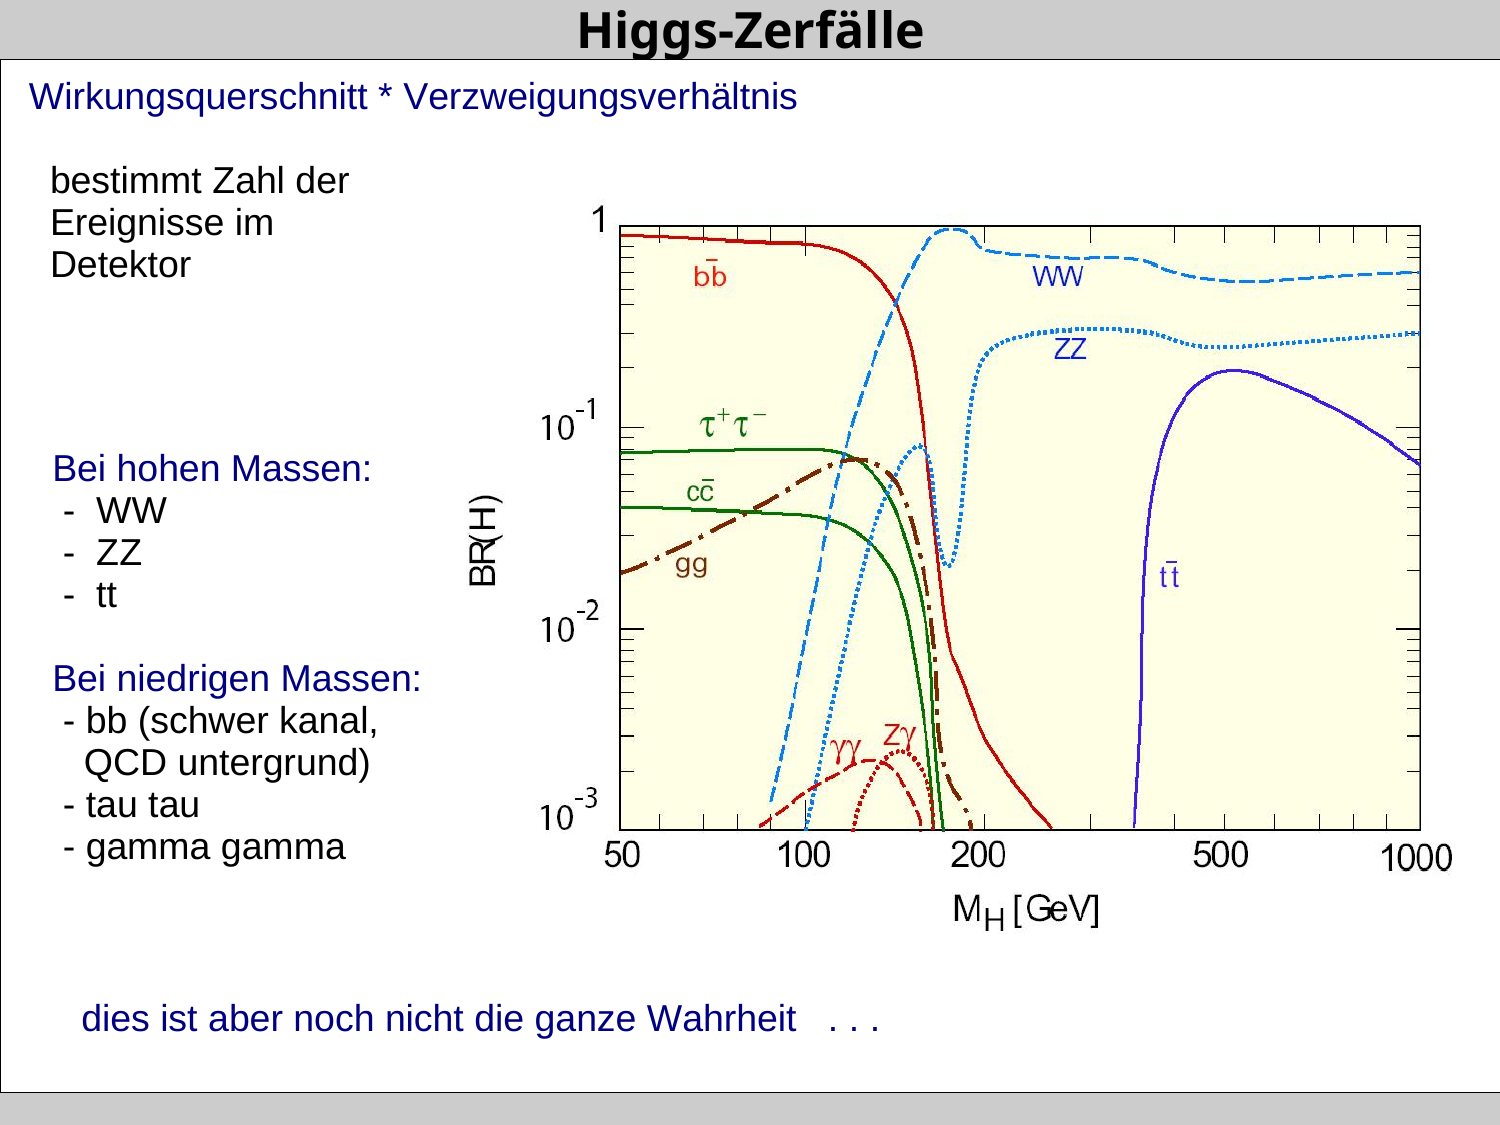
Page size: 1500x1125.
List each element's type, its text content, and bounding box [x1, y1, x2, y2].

text_box Bei hohen Massen: - WW - ZZ - tt Bei niedrigen Massen: - bb (schwer kanal, QCD untergrund) - tau tau - gamma gamma [37, 440, 438, 875]
text_box dies ist aber noch nicht die ganze Wahrheit . . . [66, 989, 917, 1047]
picture [458, 198, 1471, 938]
title Higgs-Zerfälle [110, 0, 1392, 72]
text_box Wirkungsquerschnitt * Verzweigungsverhältnis bestimmt Zahl der Ereignisse im Detektor [14, 68, 814, 293]
